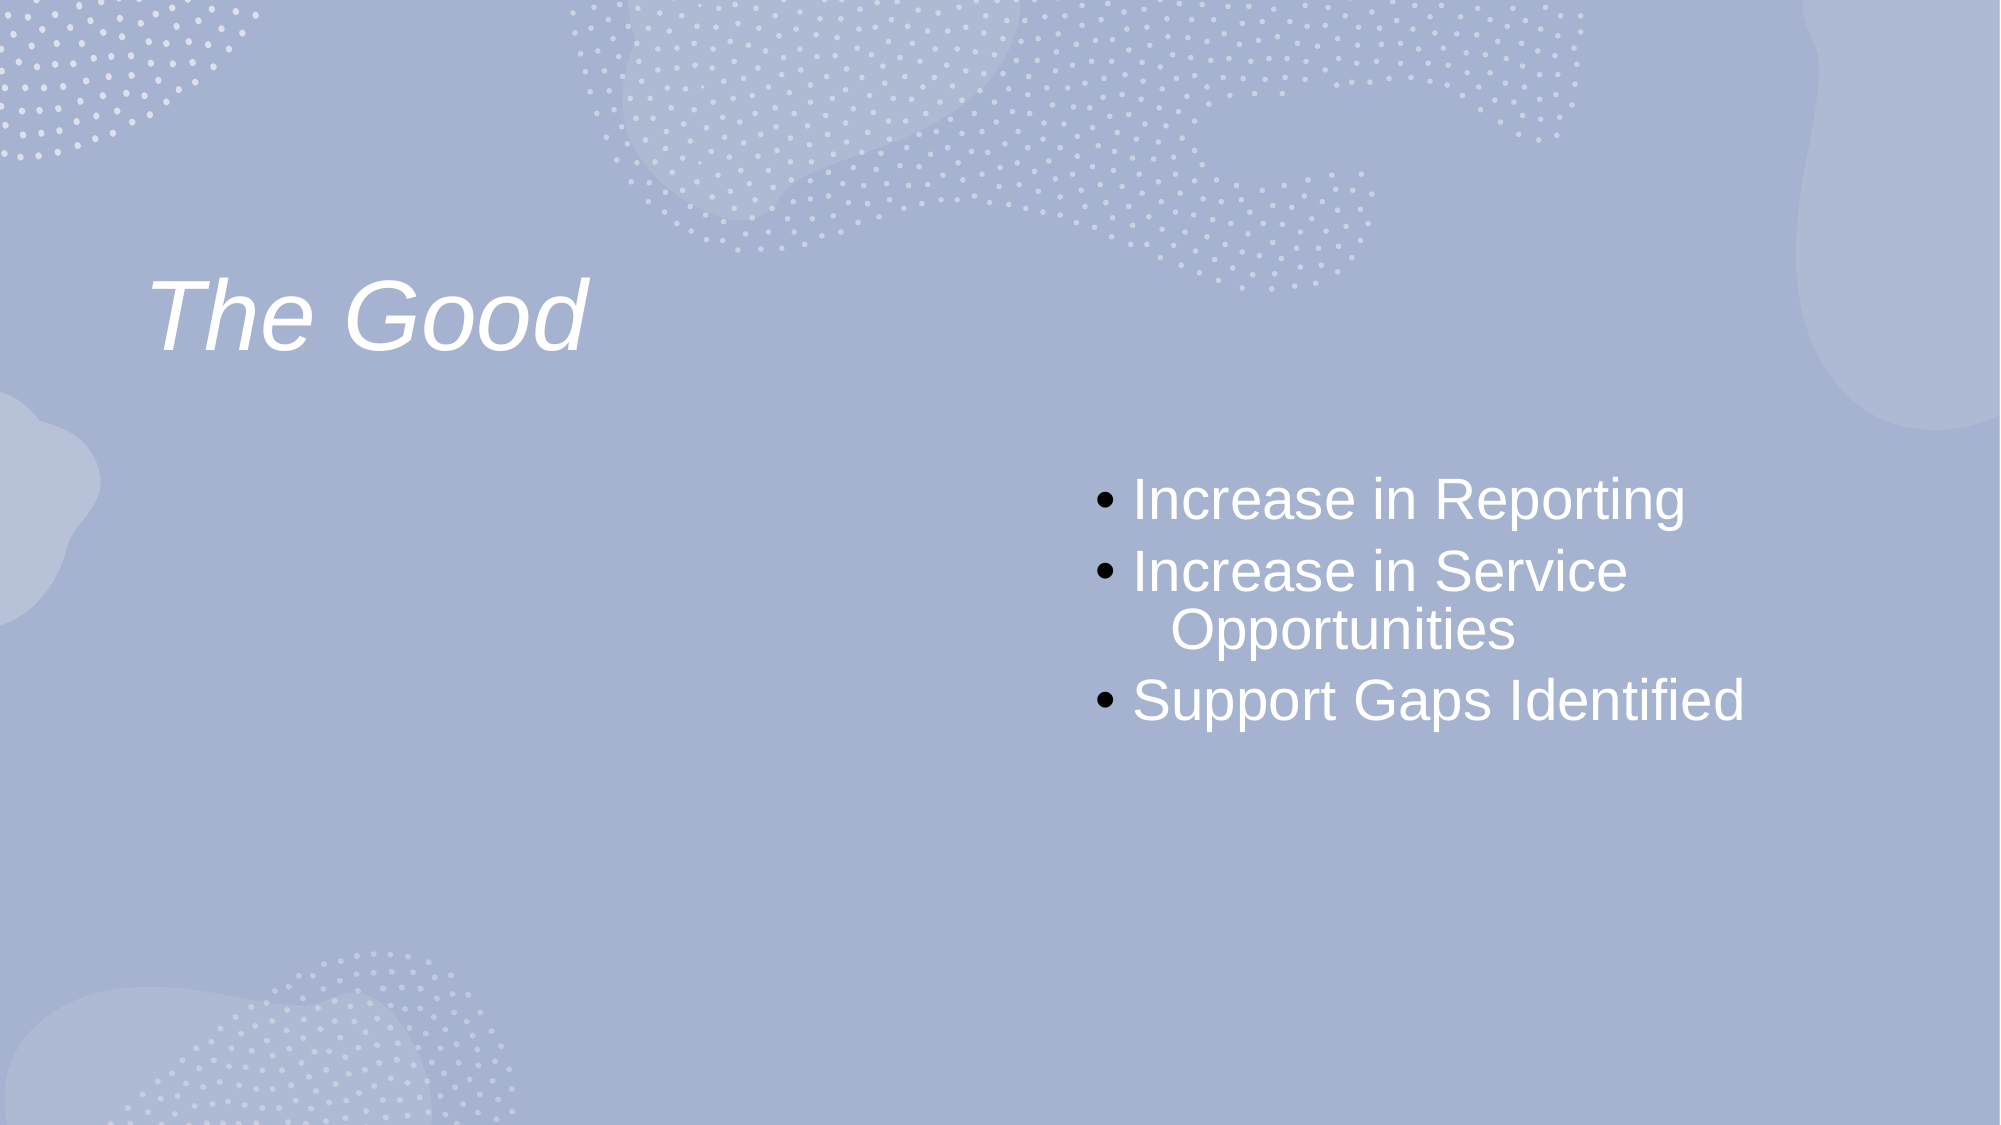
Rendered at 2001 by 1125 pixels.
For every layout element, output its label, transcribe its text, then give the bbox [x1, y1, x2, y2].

text_box [0, 0, 2000, 1125]
text_box The Good [128, 94, 1020, 546]
text_box Increase in Reporting Increase in Service Opportunities Support Gaps Identified [1042, 374, 1814, 831]
